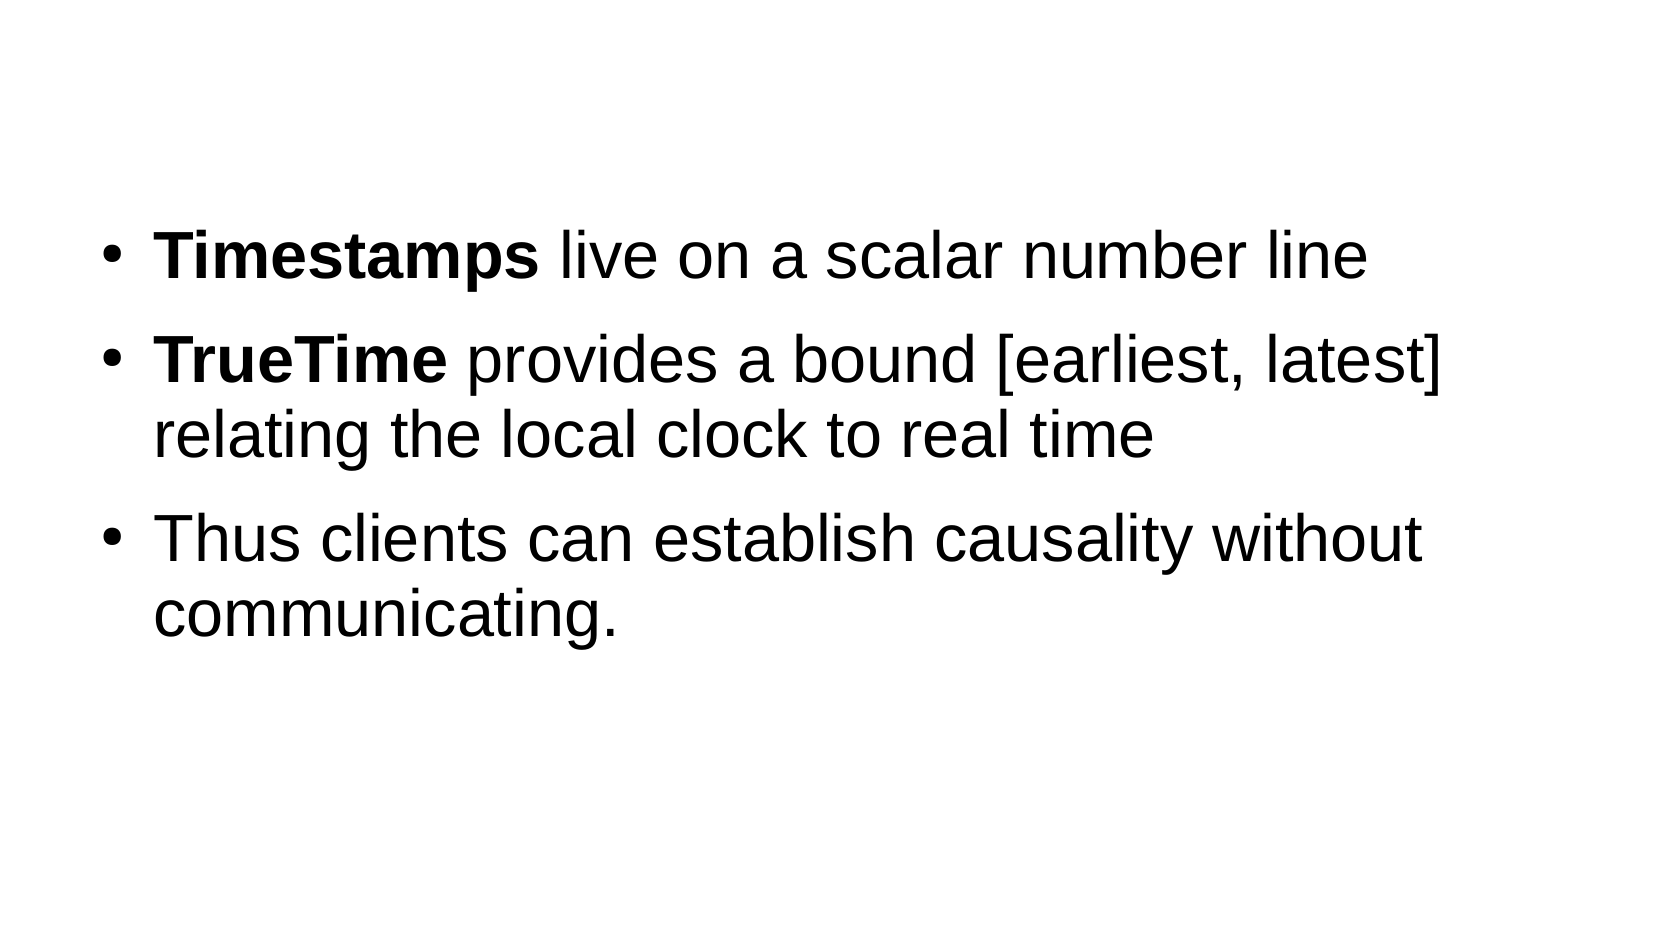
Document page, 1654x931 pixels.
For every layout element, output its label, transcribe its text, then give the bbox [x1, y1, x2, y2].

list Timestamps live on a scalar number line TrueTime provides a bound [earliest, latest] relating the local clock to real time Thus clients can establish causality without communicating. [82, 217, 1571, 758]
